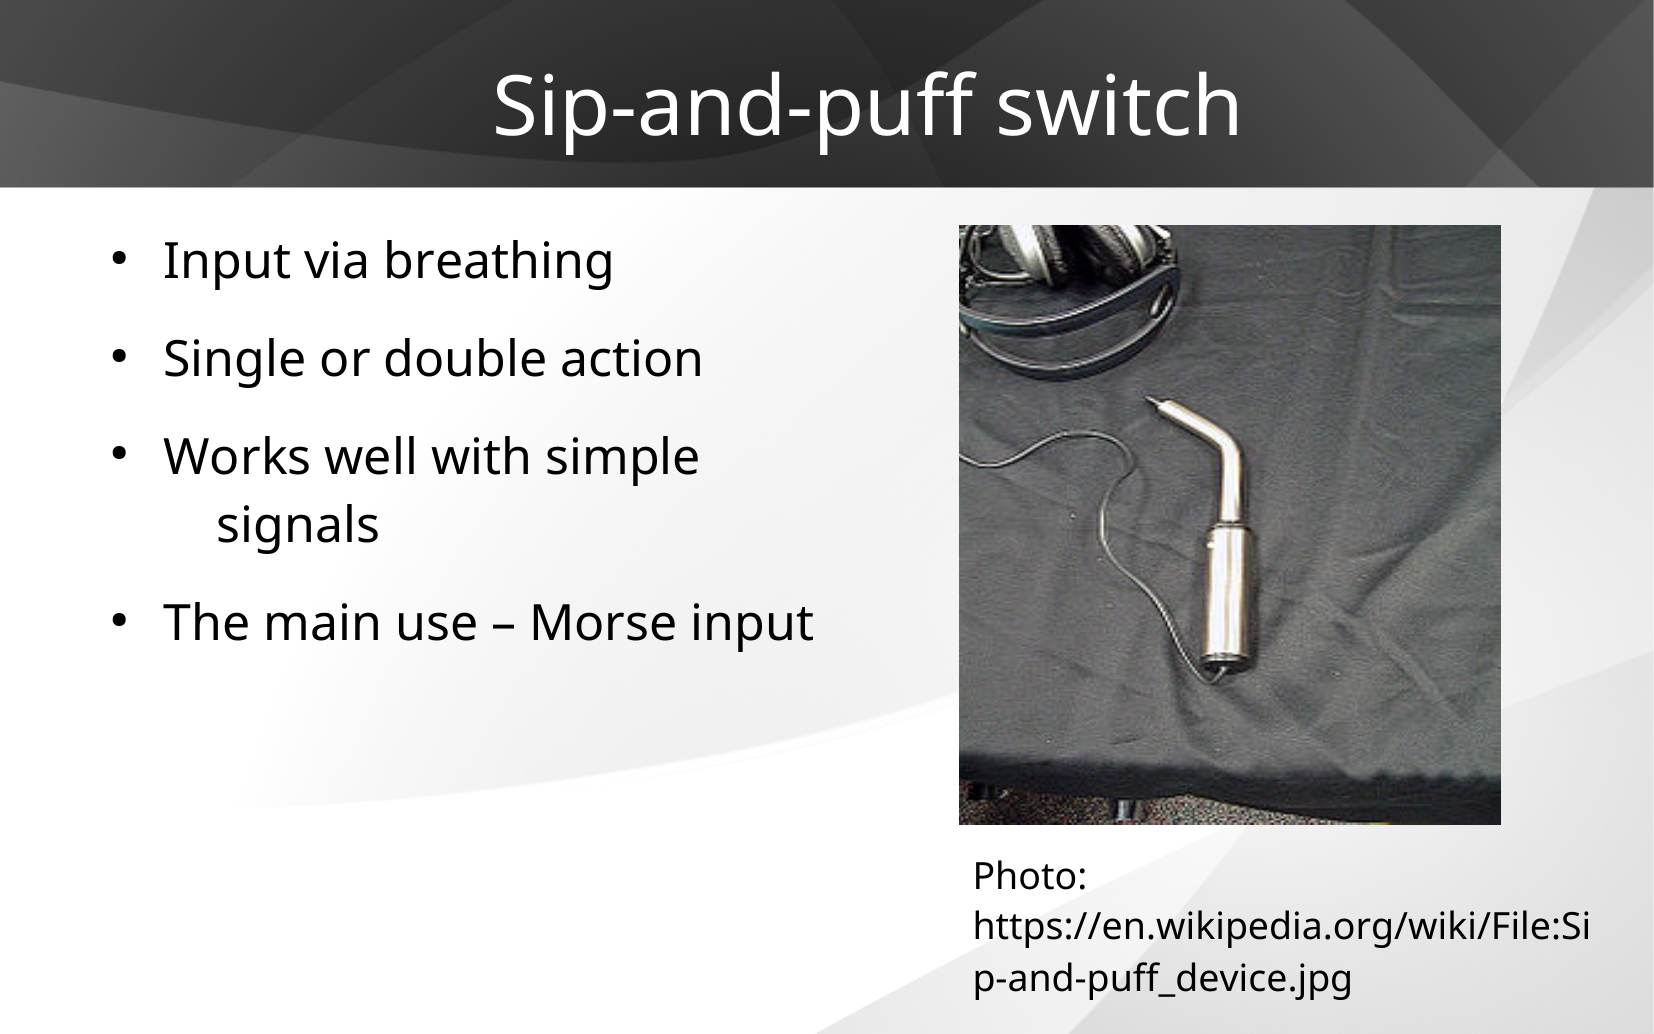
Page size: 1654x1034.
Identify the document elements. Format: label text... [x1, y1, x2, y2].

text_box Photo: https://en.wikipedia.org/wiki/File:Sip-and-puff_device.jpg [957, 841, 1615, 1006]
picture [0, 0, 1654, 1034]
list Input via breathing Single or double action Works well with simple signals The main use – Morse input [75, 225, 863, 1013]
title Sip-and-puff switch [124, 0, 1613, 208]
